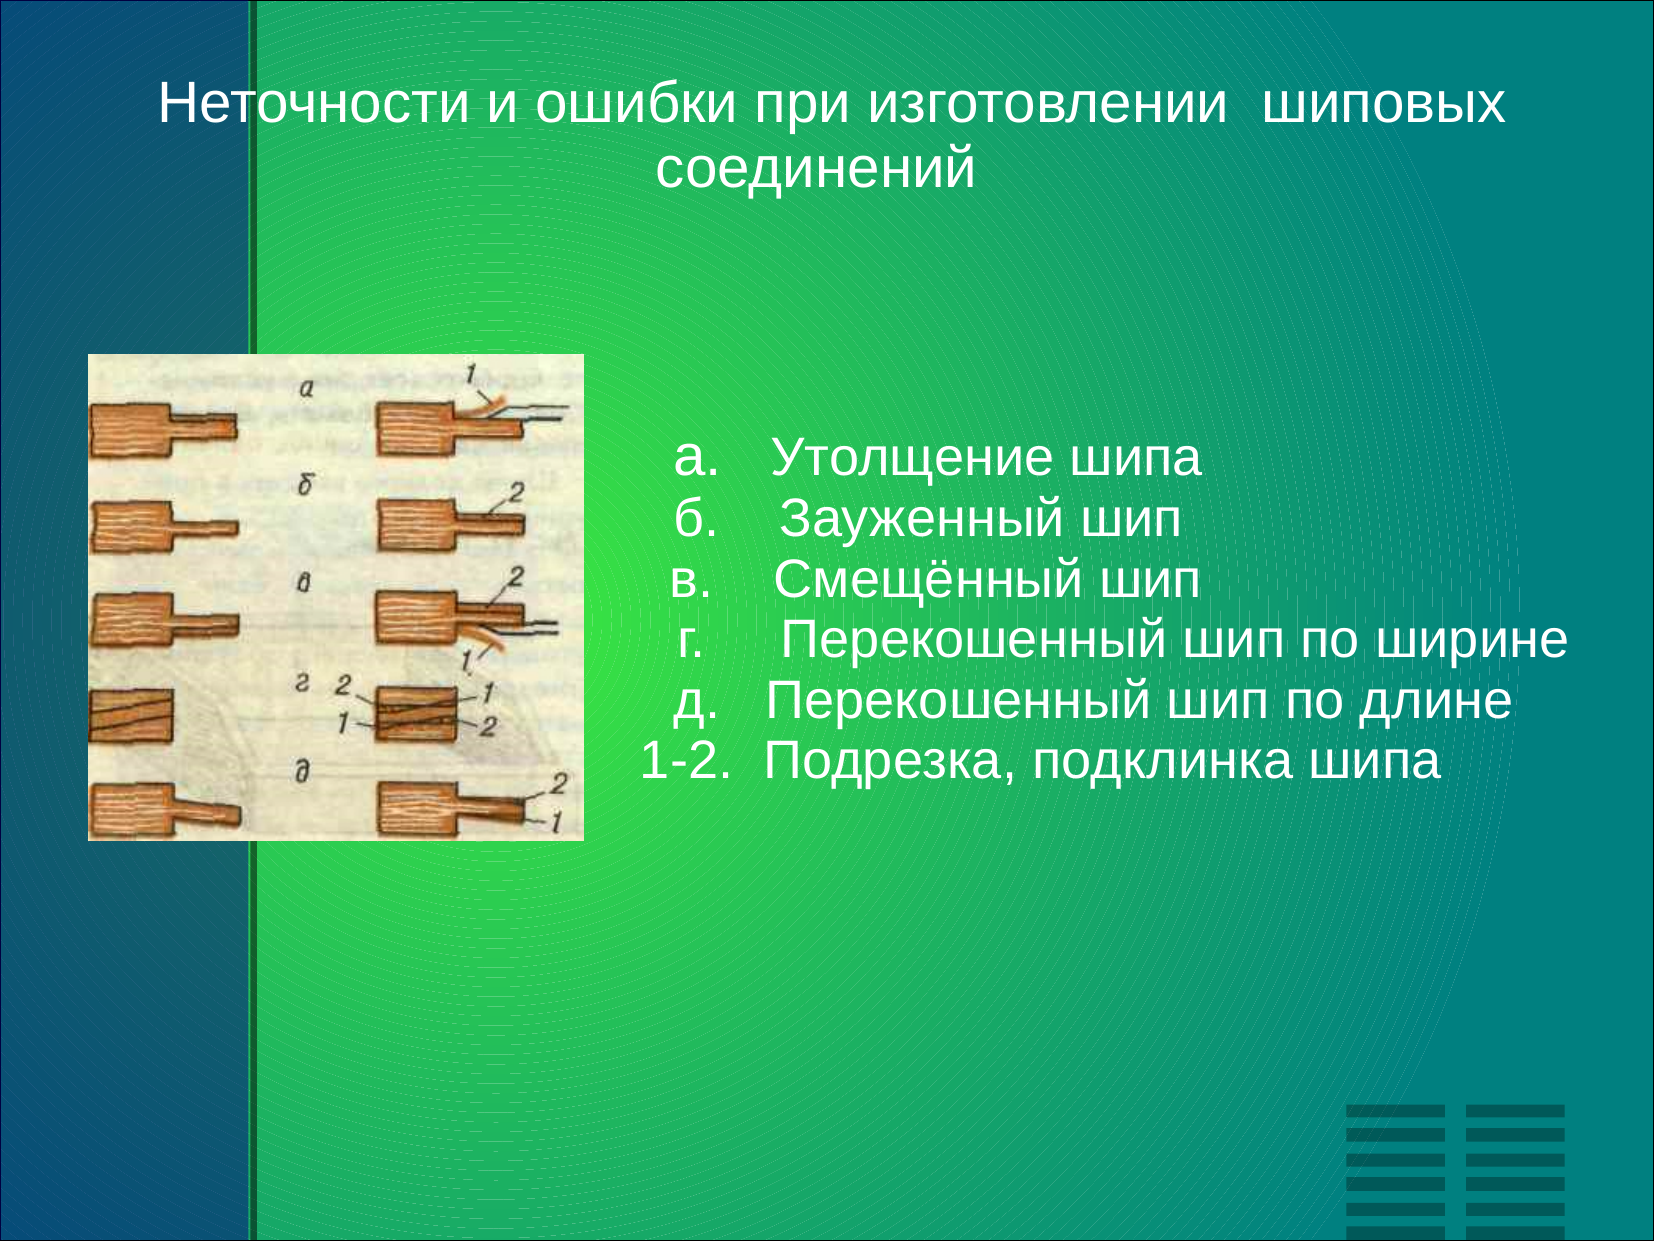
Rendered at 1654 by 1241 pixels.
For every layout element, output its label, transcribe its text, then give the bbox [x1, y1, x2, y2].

picture [88, 354, 584, 841]
text_box Неточности и ошибки при изготовлении шиповых соединений а. Утолщение шипа б. Зауженный шип в. Смещённый шип г. Перекошенный шип по ширине д. Перекошенный шип по длине 1-2. Подрезка, подклинка шипа [8, 62, 1625, 857]
